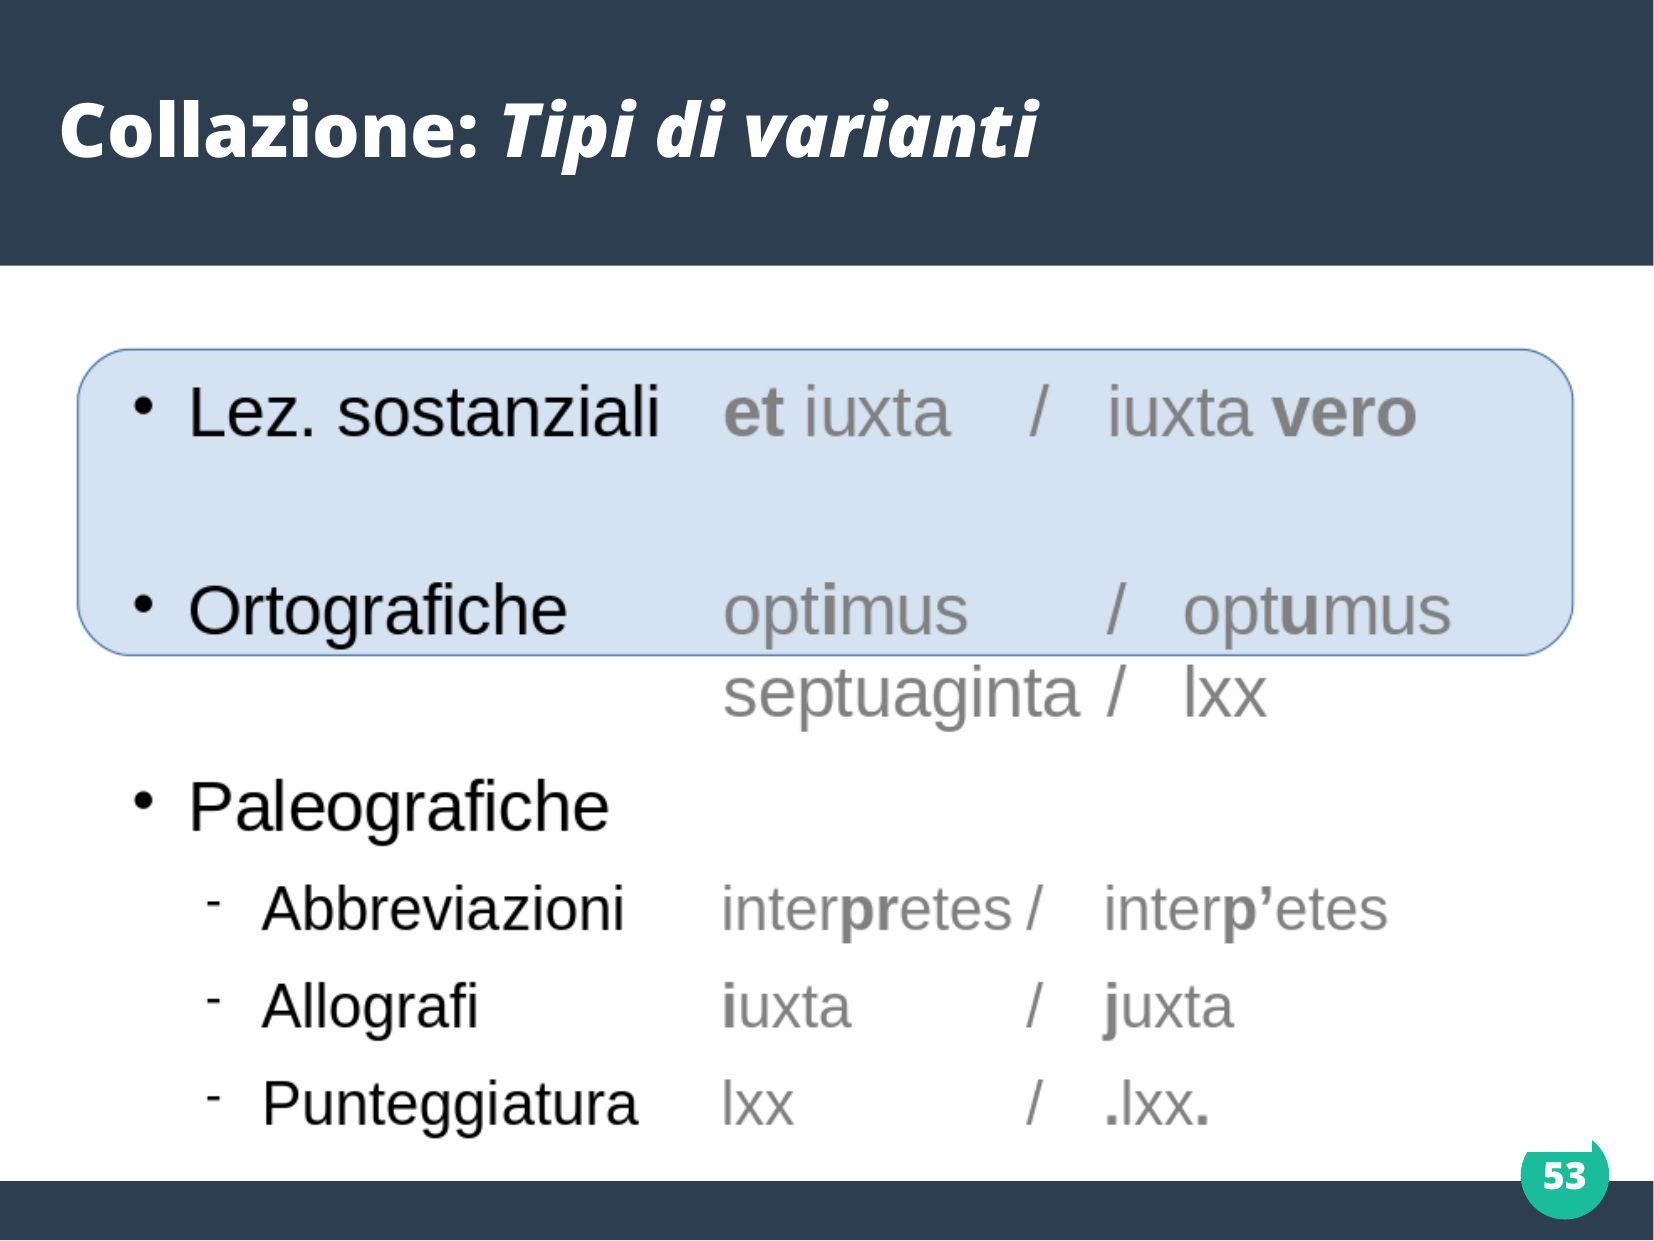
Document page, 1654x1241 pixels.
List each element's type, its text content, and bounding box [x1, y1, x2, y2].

picture [62, 324, 1592, 1152]
title Collazione: Tipi di varianti [59, 49, 1595, 207]
